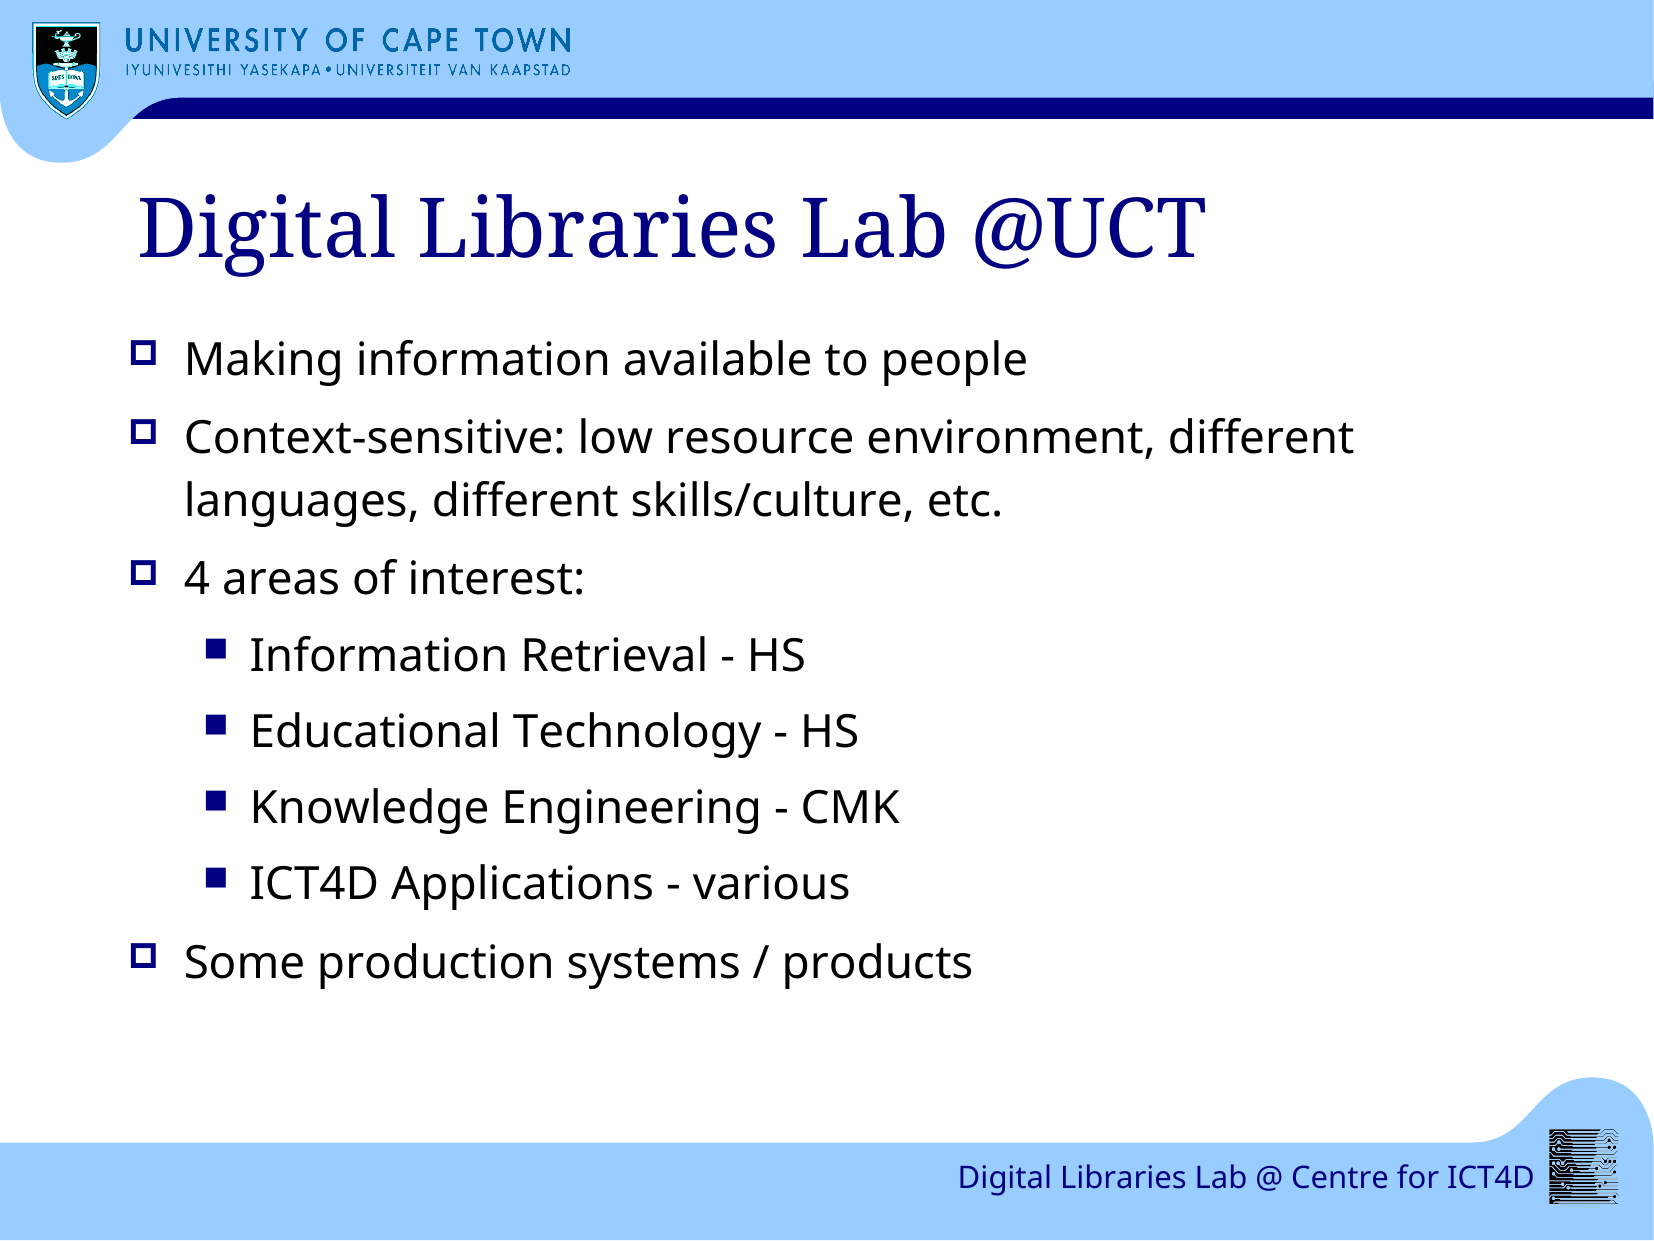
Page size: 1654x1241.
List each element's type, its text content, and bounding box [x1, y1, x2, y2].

title Digital Libraries Lab @UCT [137, 155, 1598, 296]
picture [32, 22, 101, 120]
picture [1549, 1129, 1619, 1204]
picture [122, 25, 573, 78]
list Making information available to people Context-sensitive: low resource environment, different languages, different skills/culture, etc. 4 areas of interest: Information Retrieval - HS Educational Technology - HS Knowledge Engineering - CMK ICT4D Applications - various Some production systems / products [128, 326, 1597, 1109]
